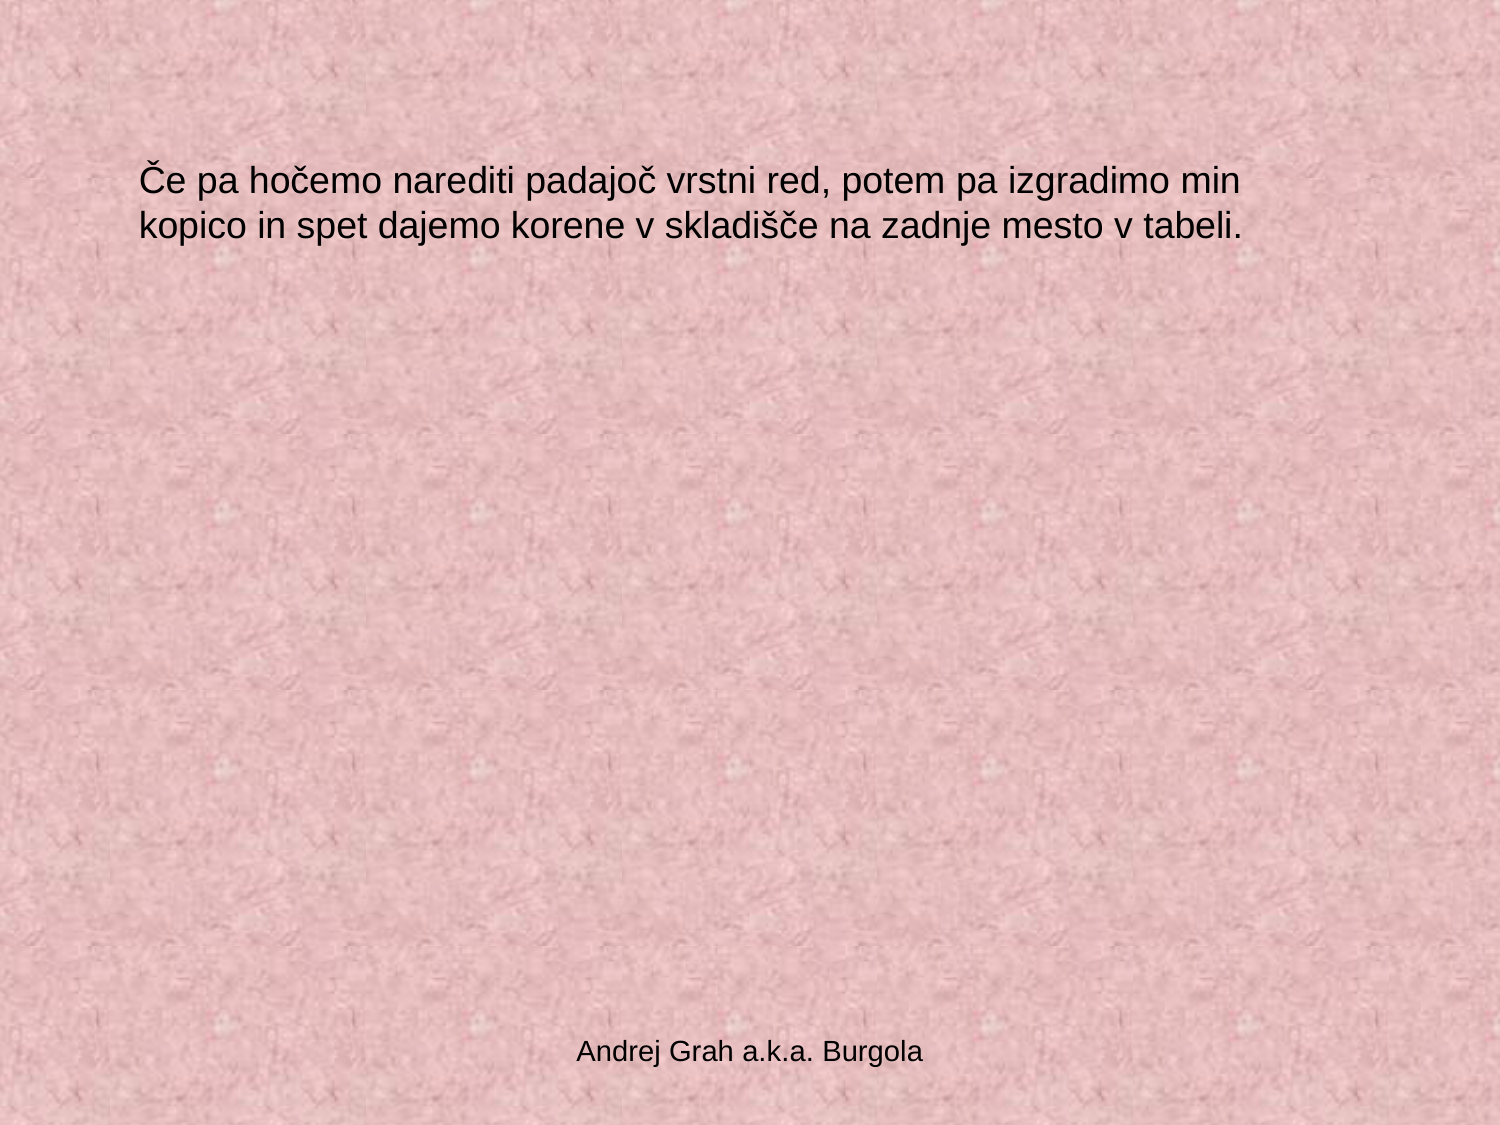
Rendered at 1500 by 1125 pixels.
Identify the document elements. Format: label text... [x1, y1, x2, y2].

text_box Andrej Grah a.k.a. Burgola [512, 1024, 988, 1103]
text_box Če pa hočemo narediti padajoč vrstni red, potem pa izgradimo min kopico in spet dajemo korene v skladišče na zadnje mesto v tabeli. [123, 148, 1317, 255]
picture [0, 0, 1500, 1125]
